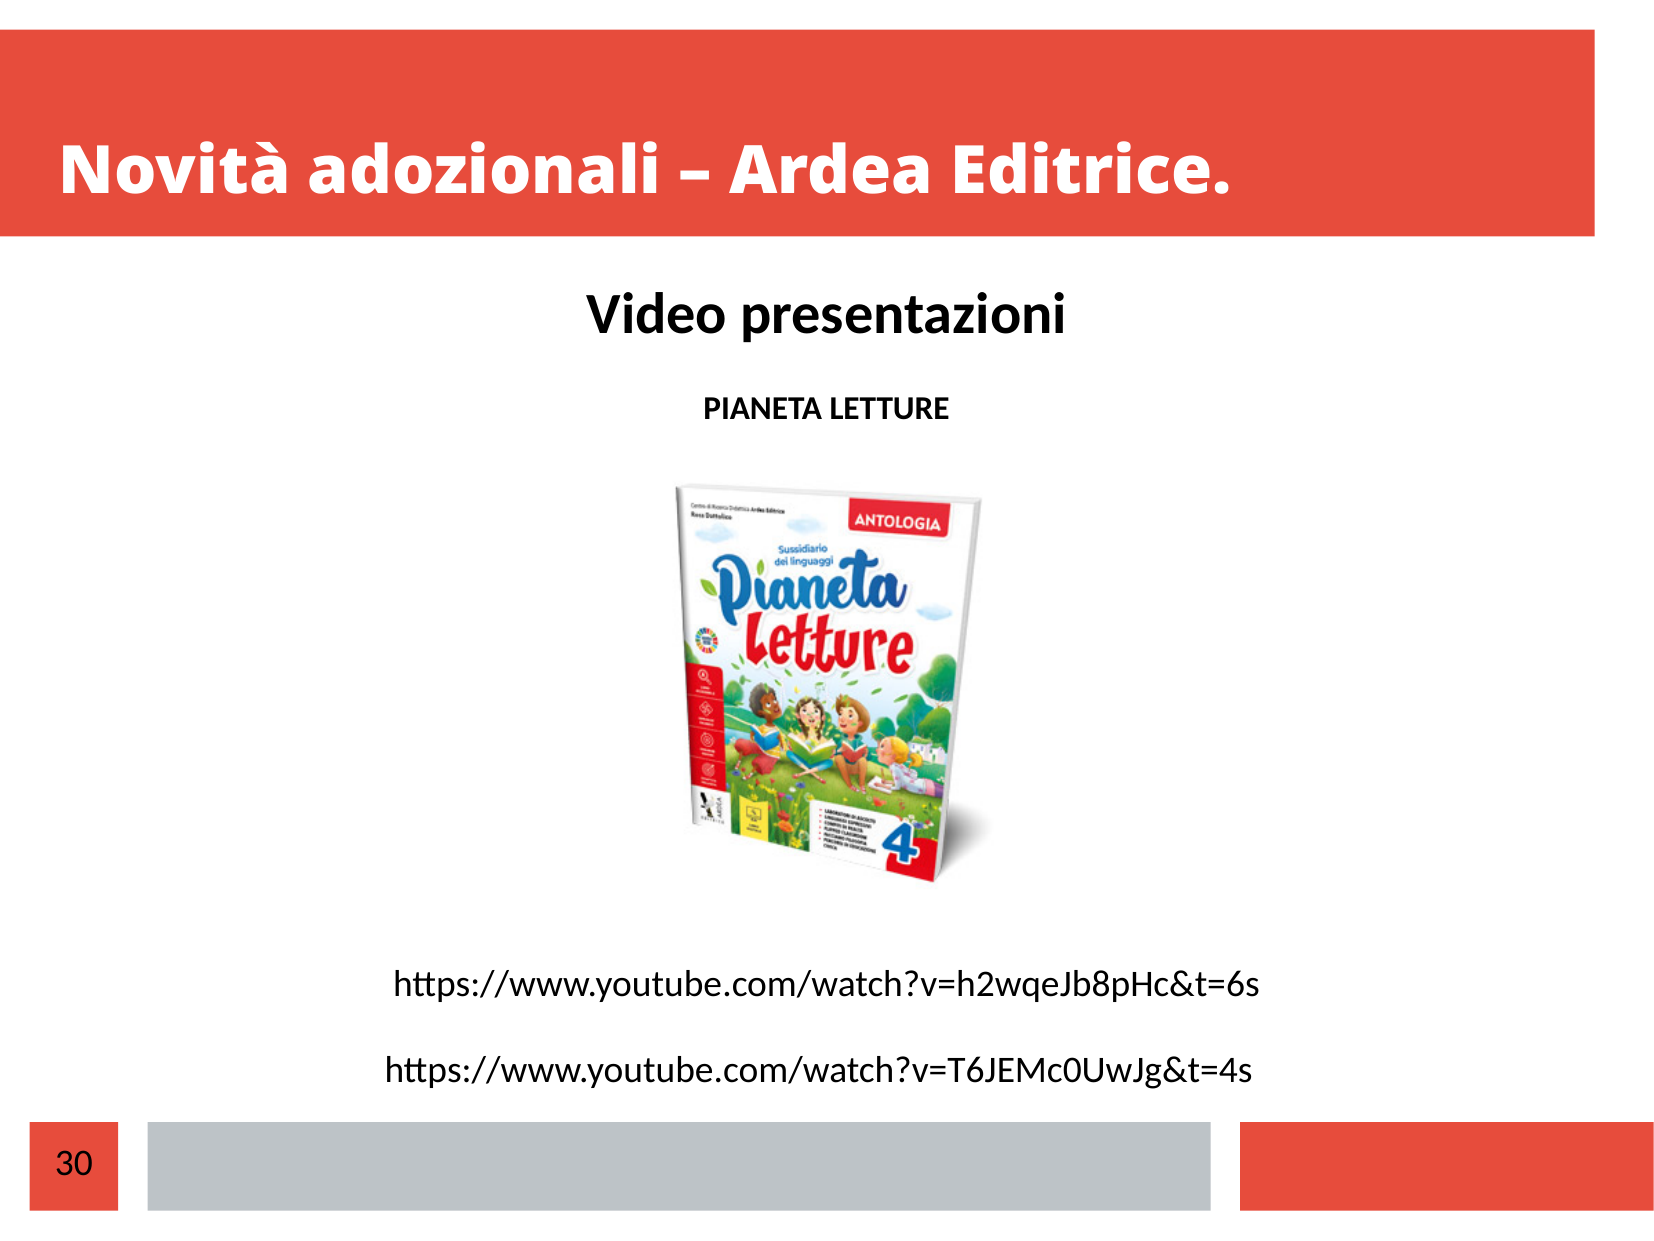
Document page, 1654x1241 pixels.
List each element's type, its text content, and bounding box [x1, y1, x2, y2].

text_box <numero> [29, 1122, 119, 1211]
text_box Video presentazioni [118, 282, 1536, 586]
title Novità adozionali – Ardea Editrice. [59, 59, 1595, 207]
text_box PIANETA LETTURE [550, 378, 1103, 434]
picture [607, 470, 1047, 892]
text_box https://www.youtube.com/watch?v=T6JEMc0UwJg&t=4s [369, 1037, 1284, 1099]
text_box https://www.youtube.com/watch?v=h2wqeJb8pHc&t=6s [322, 951, 1332, 1013]
